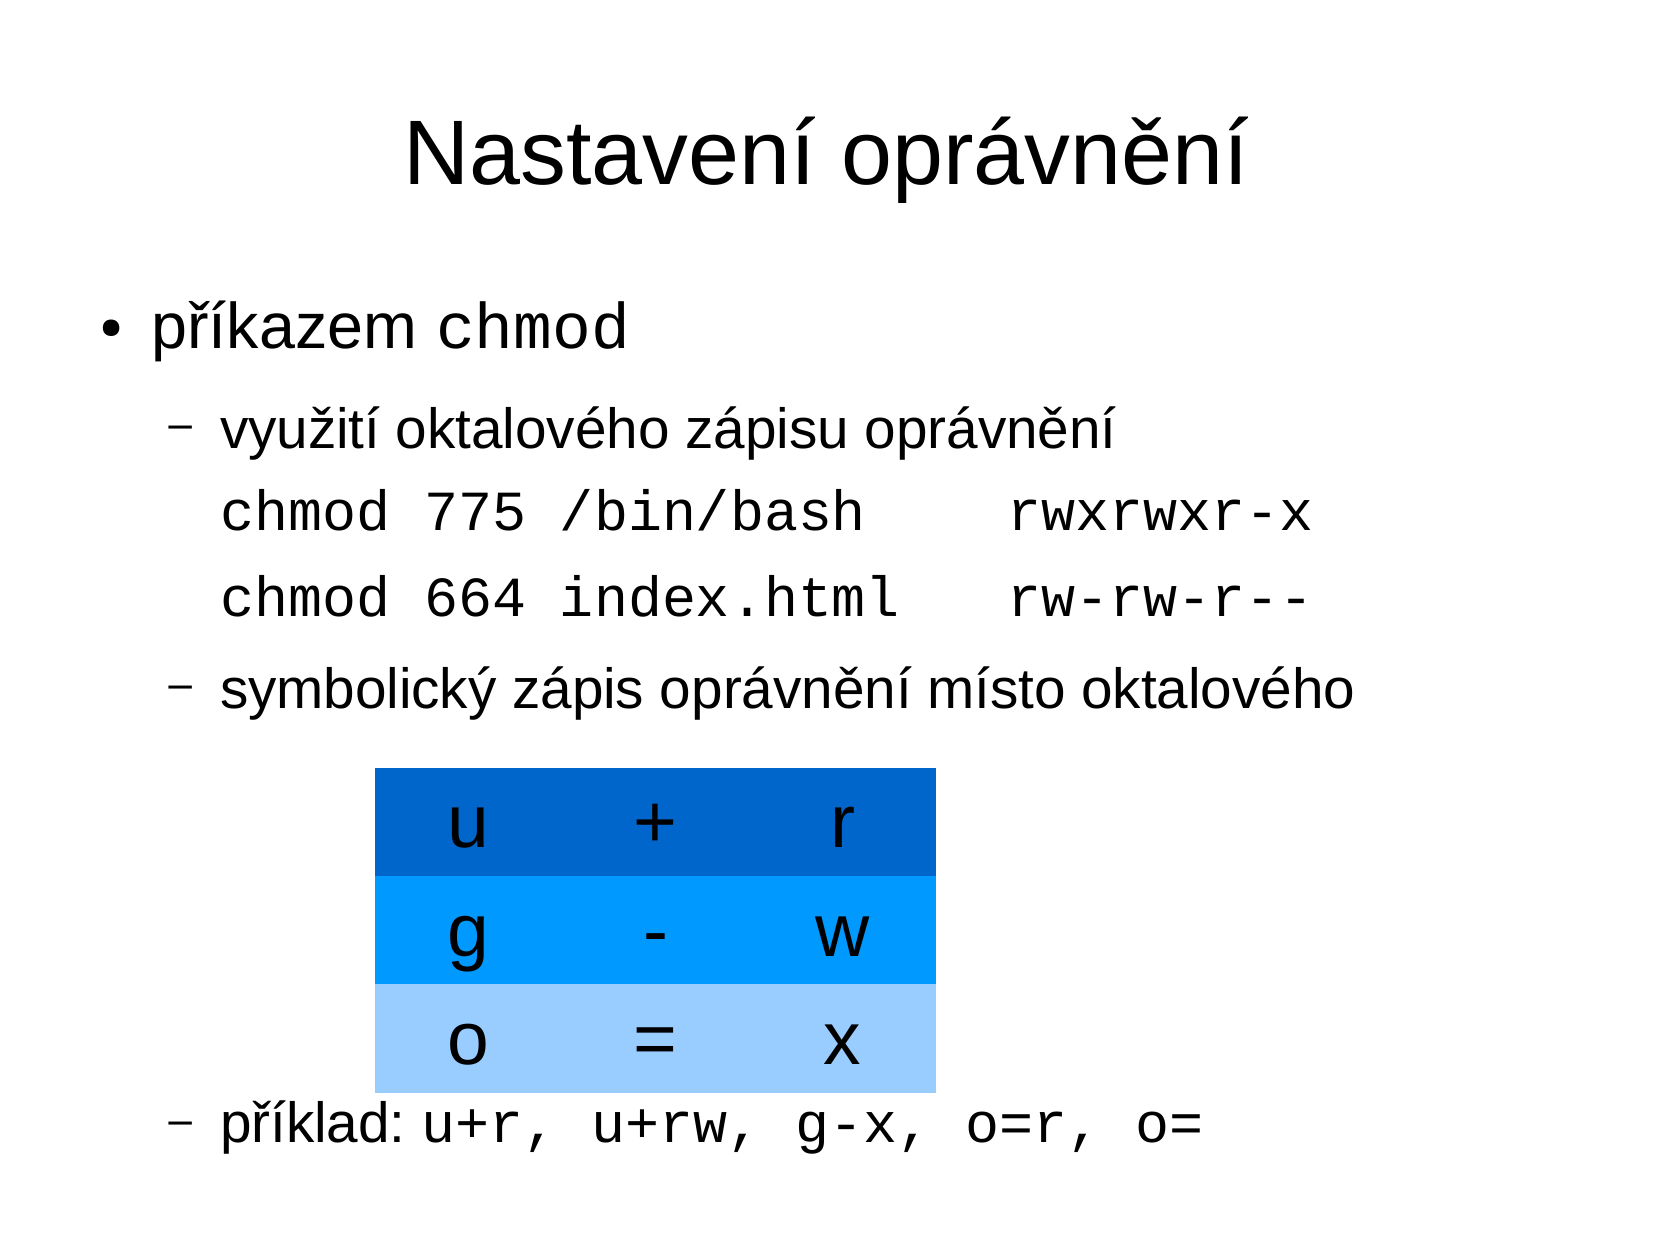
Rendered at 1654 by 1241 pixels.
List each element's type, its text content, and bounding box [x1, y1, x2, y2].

table_cell x [749, 984, 936, 1093]
table_header r [749, 768, 936, 876]
title Nastavení oprávnění [82, 56, 1571, 250]
table_cell o [375, 984, 562, 1093]
table_cell - [562, 876, 749, 984]
table_header + [562, 768, 749, 876]
table_cell g [375, 876, 562, 984]
table_header u [375, 768, 562, 876]
list příkazem chmod využití oktalového zápisu oprávnění chmod 775 /bin/bash rwxrwxr-x chmod 664 index.html rw-rw-r-- symbolický zápis oprávnění místo oktalového příklad: u+r, u+rw, g-x, o=r, o= [82, 290, 1571, 1164]
table_cell w [749, 876, 936, 984]
table_cell = [562, 984, 749, 1093]
